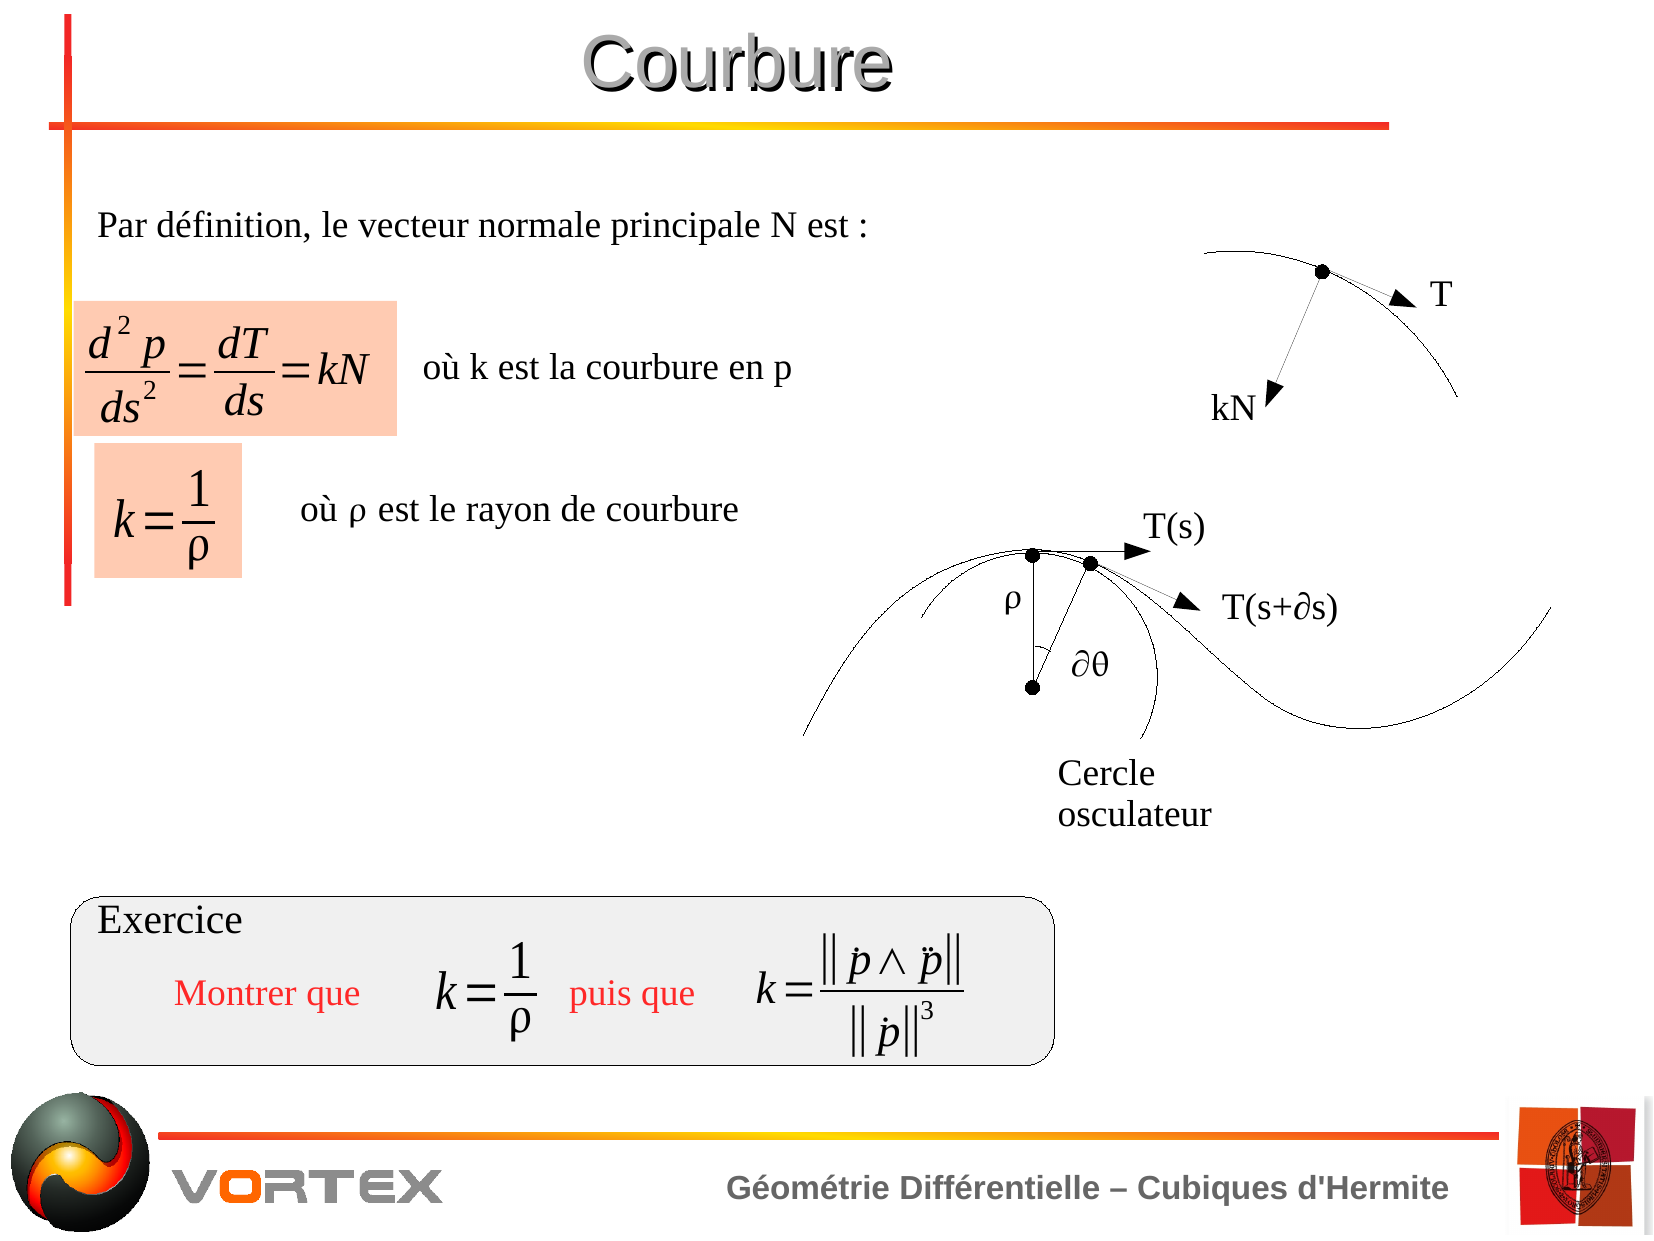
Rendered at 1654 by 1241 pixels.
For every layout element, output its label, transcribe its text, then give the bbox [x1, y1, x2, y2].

text_box  [987, 575, 1104, 643]
chart [747, 932, 973, 1060]
text_box [70, 906, 79, 1057]
text_box [1083, 556, 1098, 571]
title Courbure [82, 4, 1392, 120]
text_box [1025, 680, 1040, 695]
text_box Cercle osculateur [1043, 744, 1335, 853]
chart [425, 929, 547, 1044]
chart [75, 310, 376, 432]
text_box [1025, 548, 1040, 563]
text_box T(s+∂s) [1207, 578, 1390, 641]
chart [104, 457, 225, 572]
text_box [73, 300, 79, 436]
picture [1505, 1096, 1653, 1235]
text_box ∂ [1055, 642, 1172, 711]
text_box T [1414, 265, 1531, 328]
text_box kN [1196, 379, 1312, 443]
picture [11, 1092, 443, 1232]
text_box T(s) [1128, 497, 1245, 561]
list Par définition, le vecteur normale principale N est : où k est la courbure en p où  est le rayon de courbure Exercice Montrer que puis que [79, 160, 1569, 1190]
text_box [1315, 264, 1330, 279]
